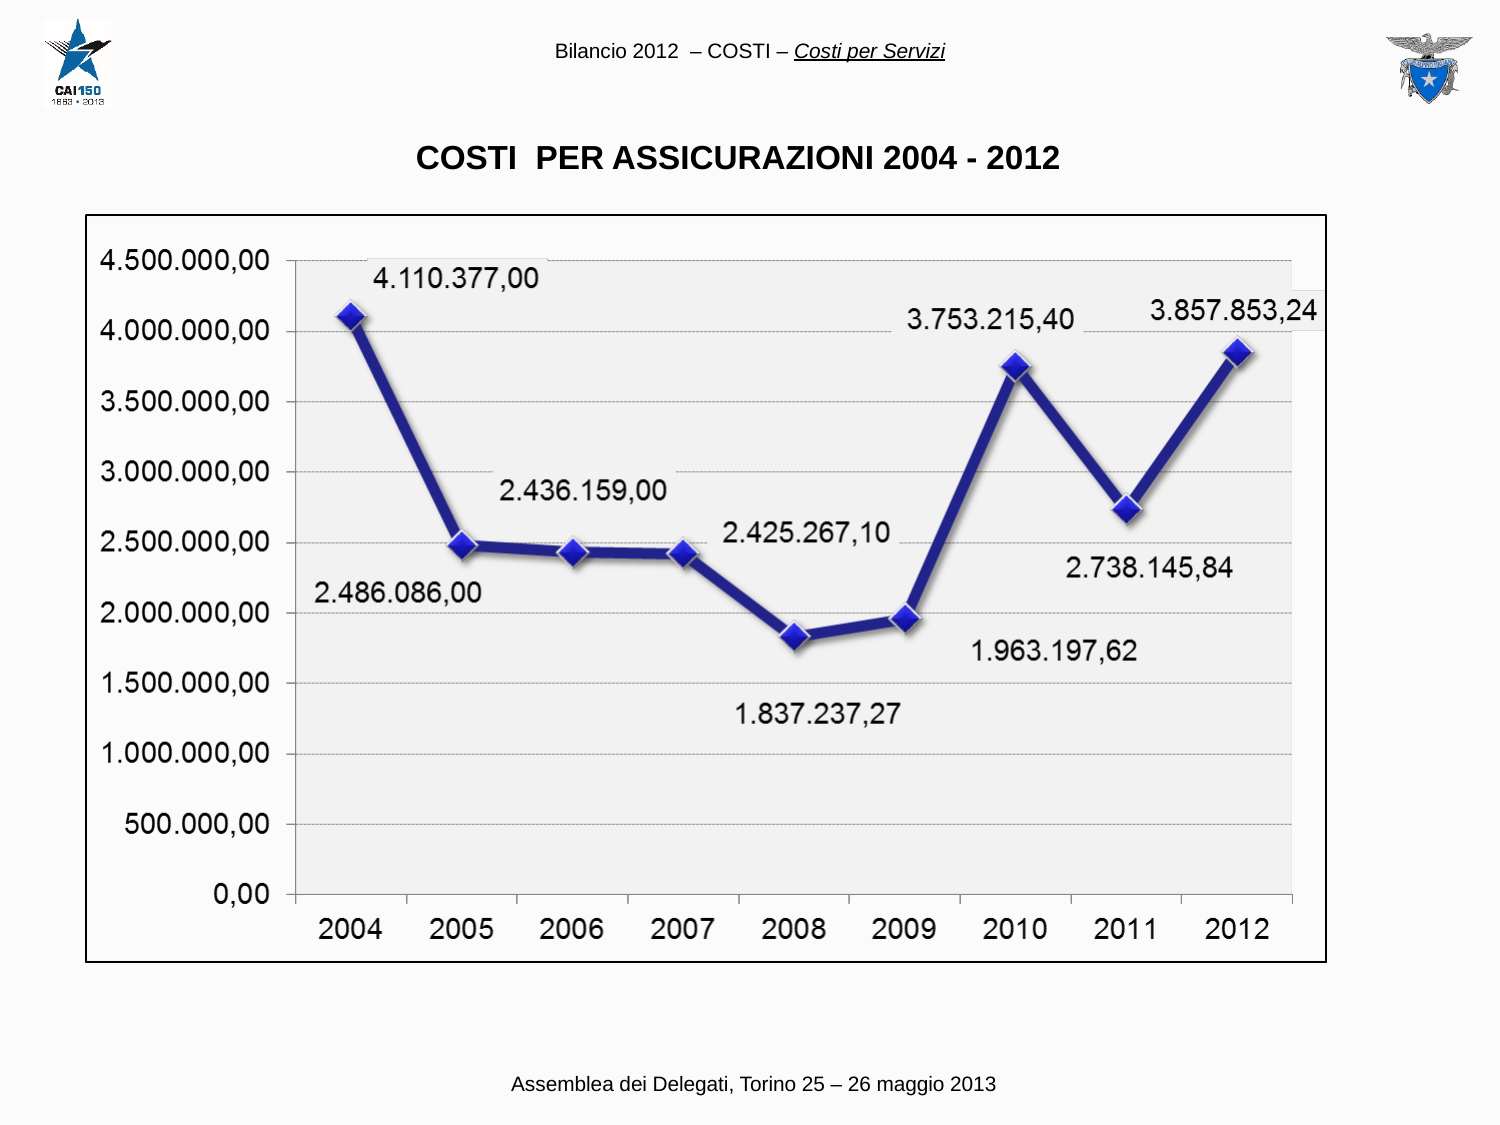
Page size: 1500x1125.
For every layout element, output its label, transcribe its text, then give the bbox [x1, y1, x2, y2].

text_box Assemblea dei Delegati, Torino 25 – 26 maggio 2013 [269, 1062, 1239, 1105]
picture [1382, 29, 1477, 112]
picture [43, 19, 112, 108]
chart [77, 208, 1334, 971]
text_box COSTI PER ASSICURAZIONI 2004 - 2012 [293, 129, 1184, 184]
text_box Bilancio 2012 – COSTI – Costi per Servizi [468, 29, 1032, 71]
